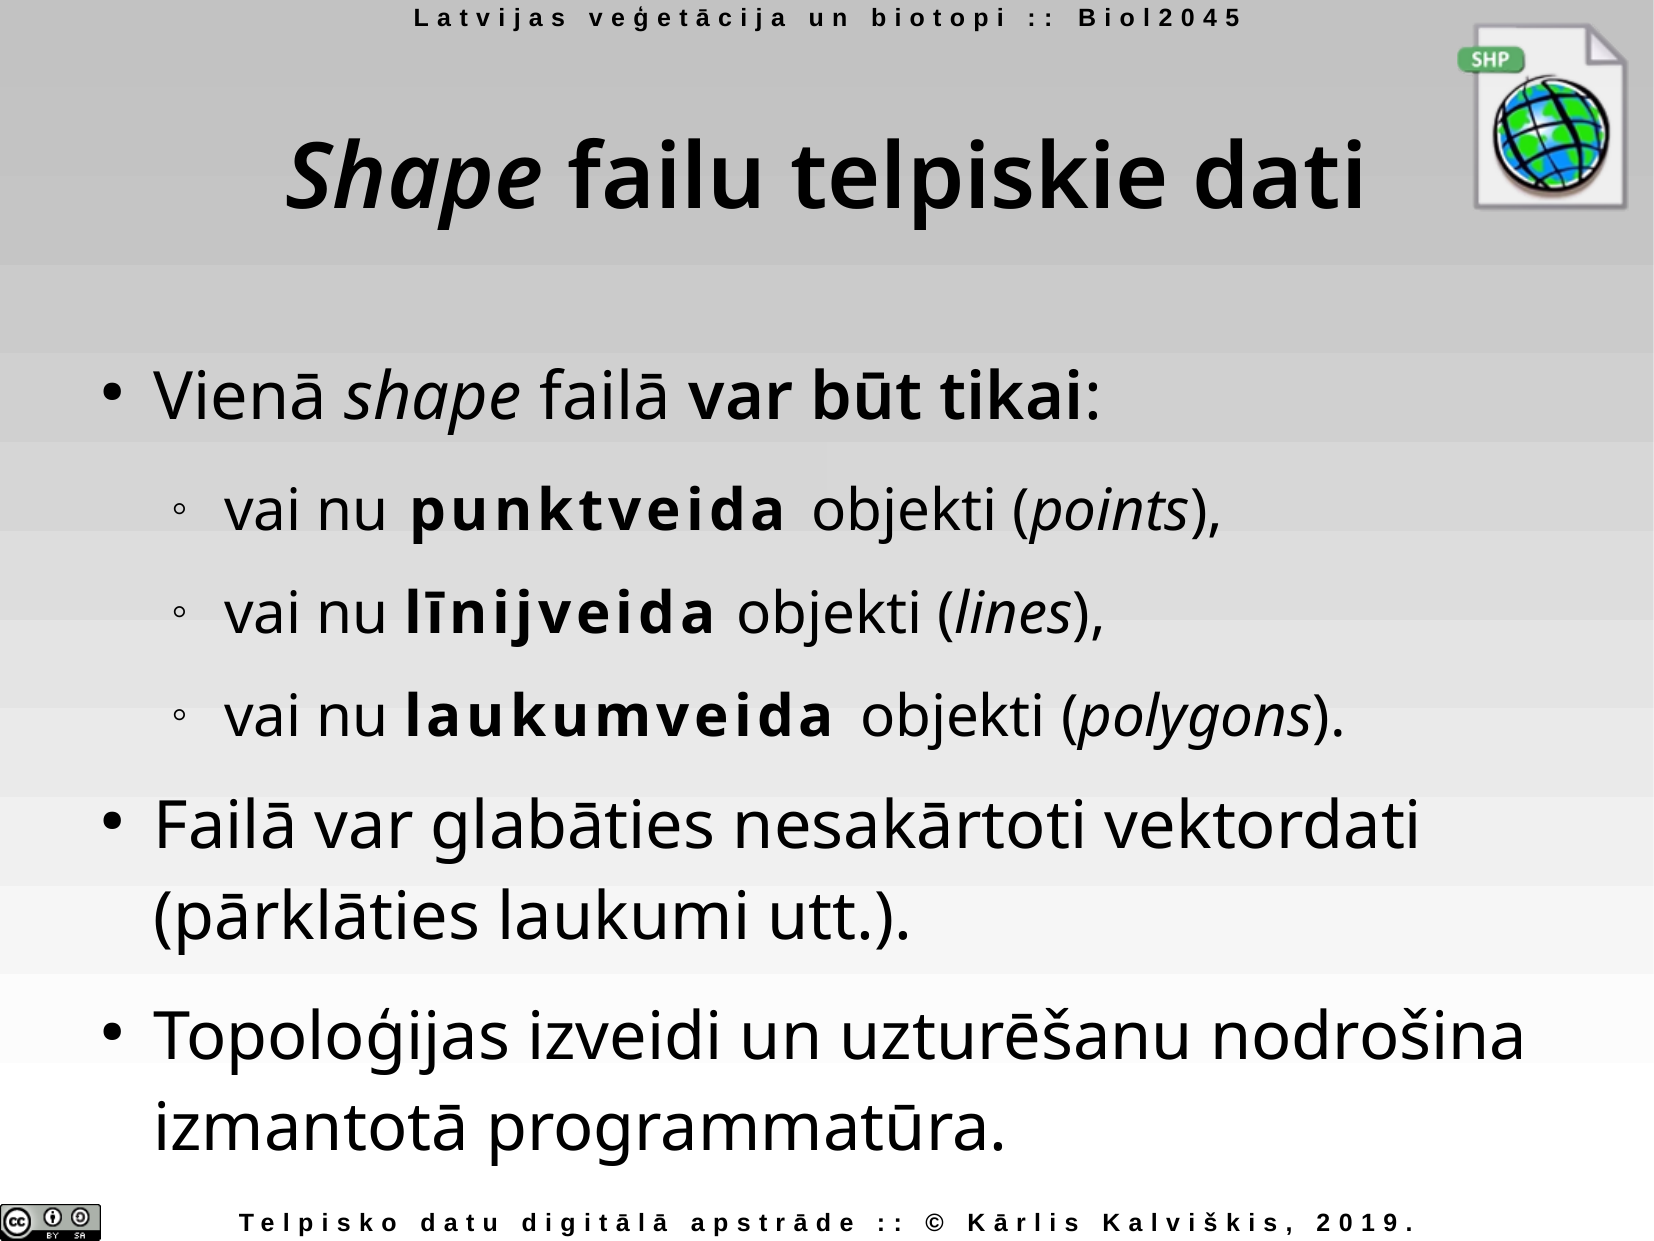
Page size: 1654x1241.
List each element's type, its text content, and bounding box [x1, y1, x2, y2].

title Shape failu telpiskie dati [29, 49, 1625, 296]
list Vienā shape failā var būt tikai: vai nu punktveida objekti (points), vai nu līnijveida objekti (lines), vai nu laukumveida objekti (polygons). Failā var glabāties nesakārtoti vektordati (pārklāties laukumi utt.). Topoloģijas izveidi un uzturēšanu nodrošina izmantotā programmatūra. [82, 348, 1571, 1157]
picture [0, 0, 1654, 1241]
